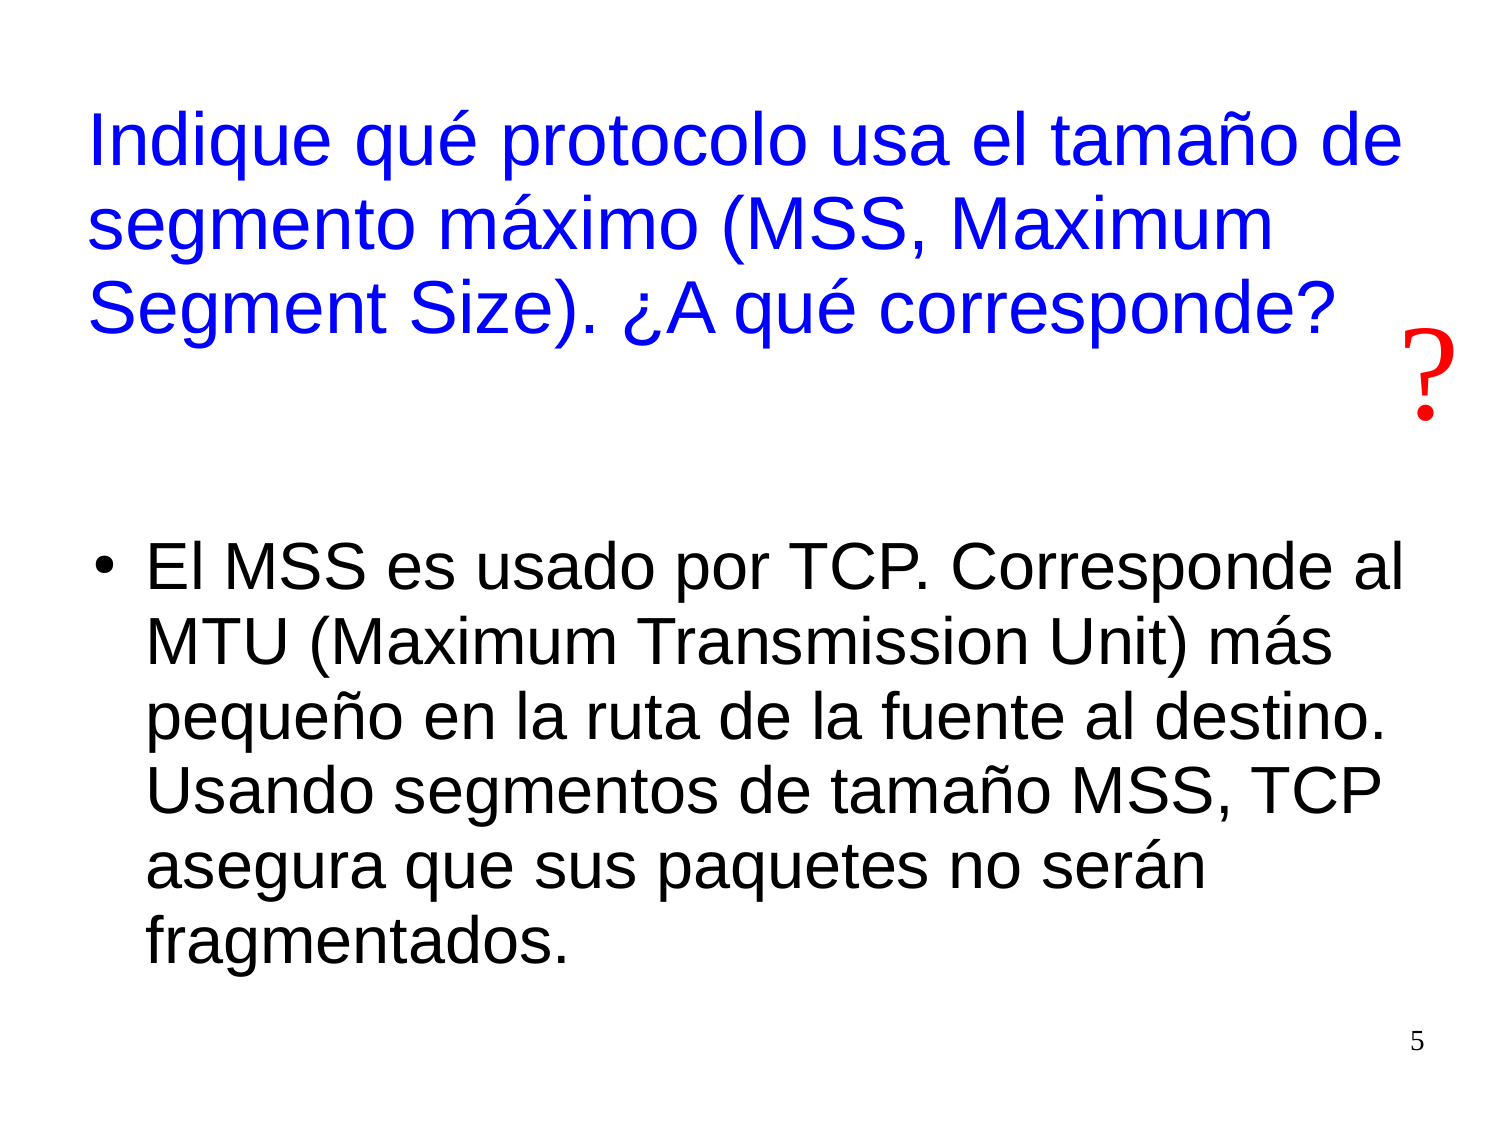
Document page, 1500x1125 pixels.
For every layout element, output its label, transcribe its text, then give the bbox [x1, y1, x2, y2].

title Indique qué protocolo usa el tamaño de segmento máximo (MSS, Maximum Segment Size). ¿A qué corresponde? [87, 97, 1463, 350]
list El MSS es usado por TCP. Corresponde al MTU (Maximum Transmission Unit) más pequeño en la ruta de la fuente al destino. Usando segmentos de tamaño MSS, TCP asegura que sus paquetes no serán fragmentados. [75, 529, 1463, 1013]
